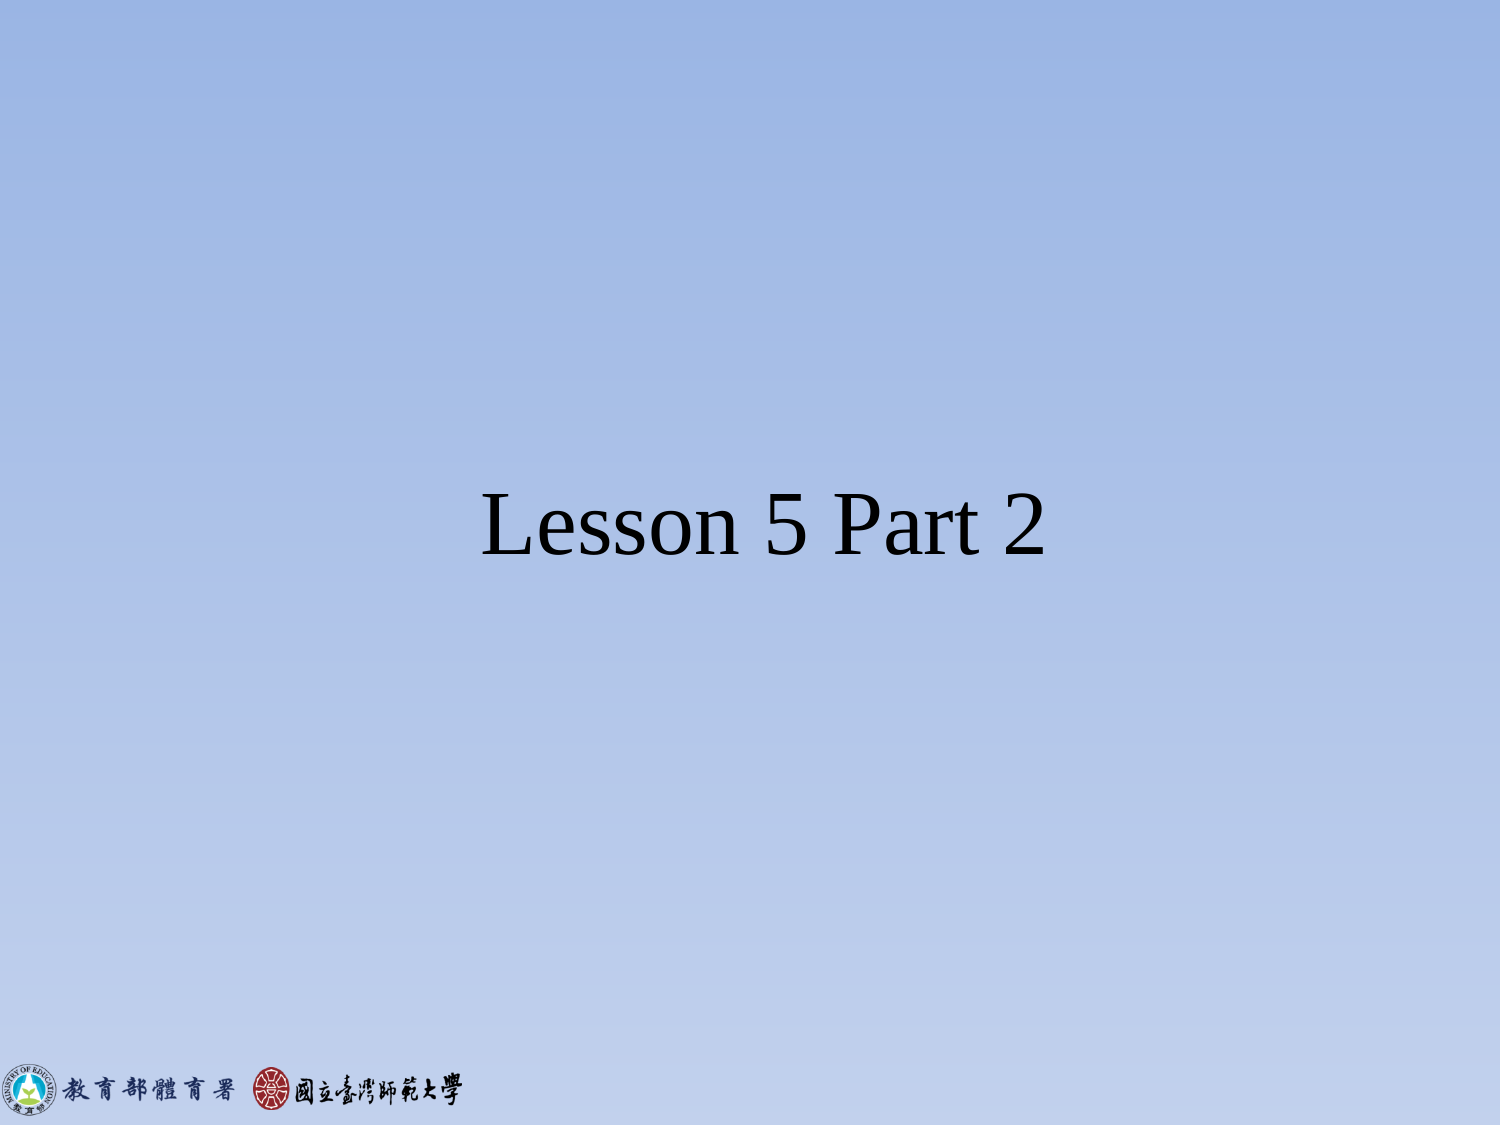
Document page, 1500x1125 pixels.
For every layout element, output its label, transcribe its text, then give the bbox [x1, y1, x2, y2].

text_box Lesson 5 Part 2 [127, 397, 1403, 639]
